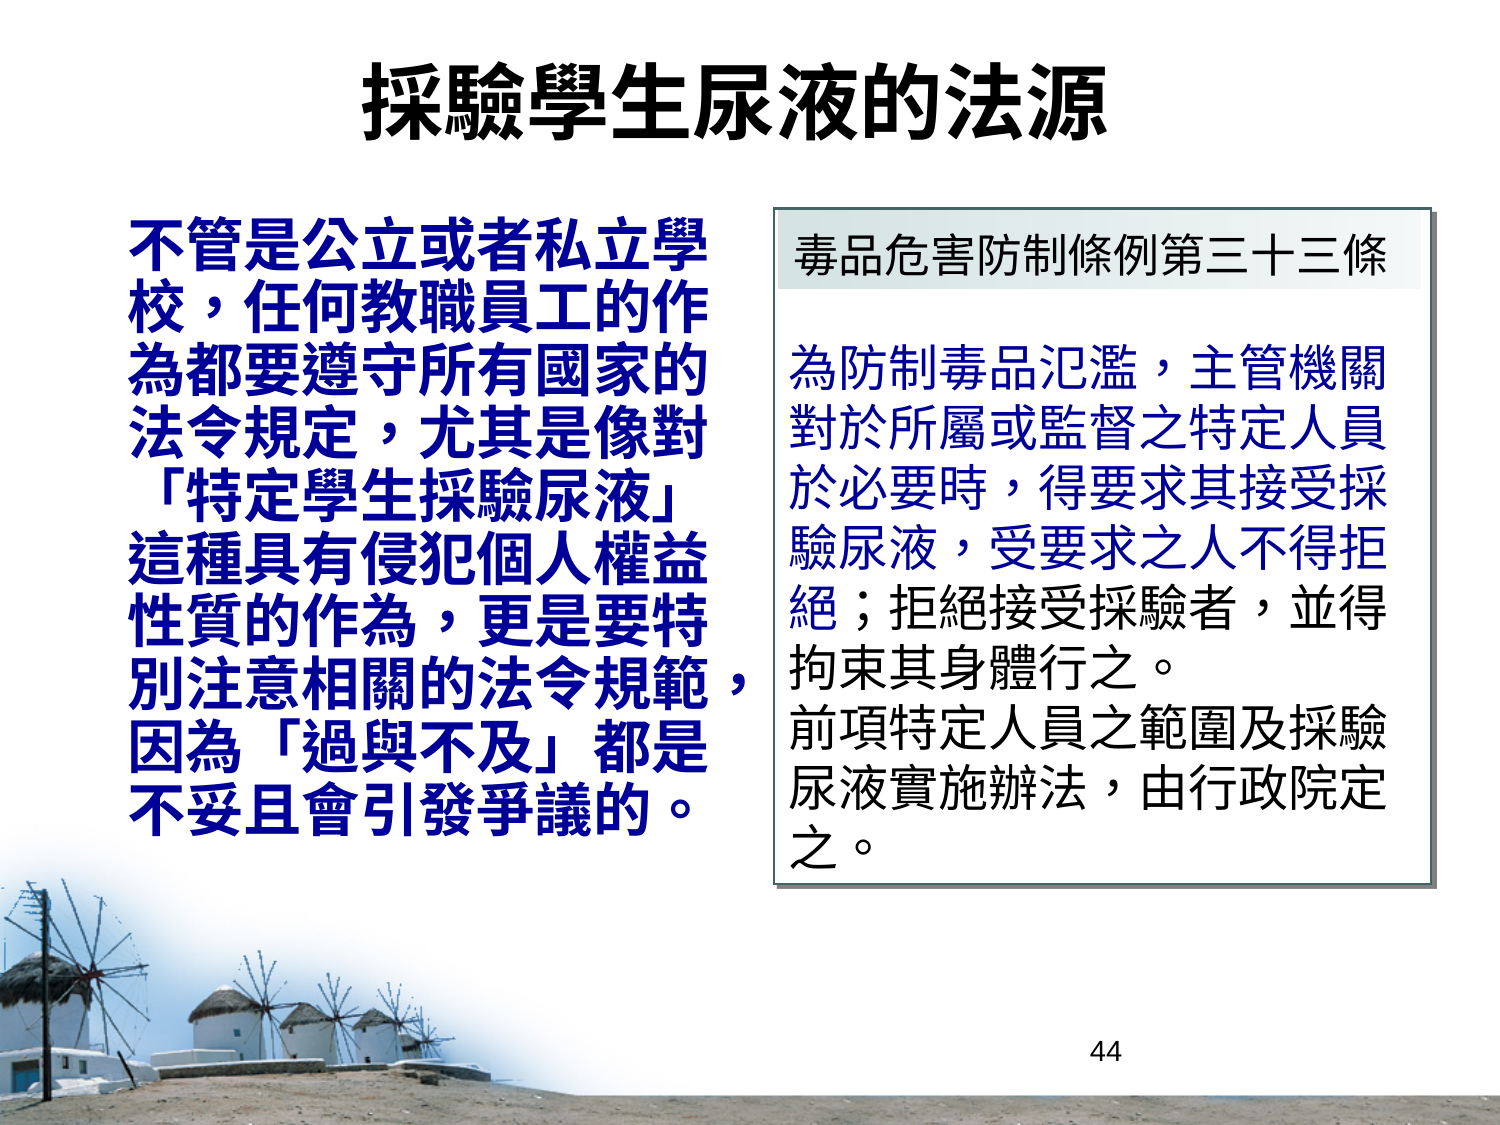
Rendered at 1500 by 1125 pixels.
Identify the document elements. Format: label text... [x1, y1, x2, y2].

list 不管是公立或者私立學校，任何教職員工的作為都要遵守所有國家的法令規定，尤其是像對「特定學生採驗尿液」這種具有侵犯個人權益性質的作為，更是要特別注意相關的法令規範，因為「過與不及」都是不妥且會引發爭議的。 [112, 208, 760, 884]
picture [0, 101, 1500, 1125]
text_box 毒品危害防制條例第三十三條 [778, 210, 1421, 289]
text_box [1074, 1024, 1426, 1103]
title 採驗學生尿液的法源 [112, 42, 1388, 158]
text_box 為防制毒品氾濫，主管機關對於所屬或監督之特定人員於必要時，得要求其接受採驗尿液，受要求之人不得拒絕；拒絕接受採驗者，並得拘束其身體行之。 前項特定人員之範圍及採驗尿液實施辦法，由行政院定之。 [774, 209, 1431, 884]
